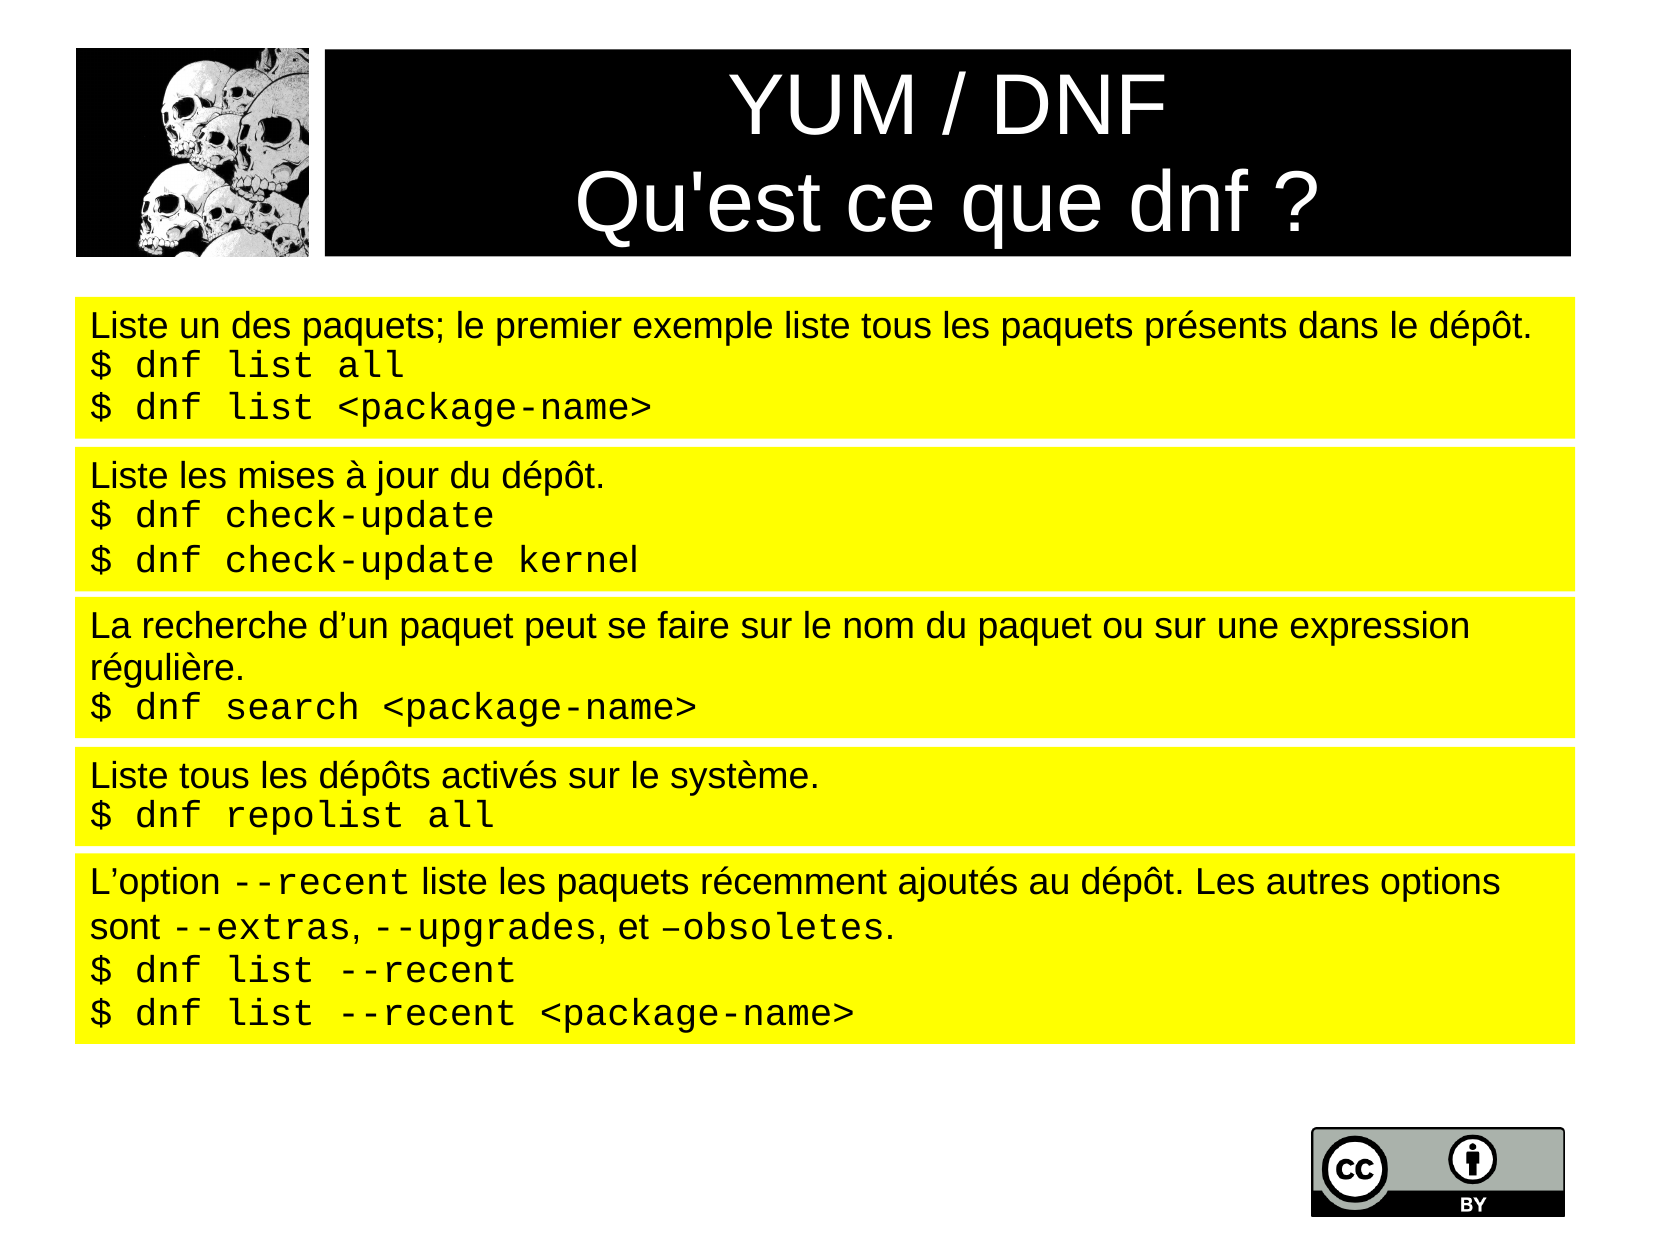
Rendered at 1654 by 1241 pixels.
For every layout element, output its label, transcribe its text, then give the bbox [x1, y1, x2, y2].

picture [76, 48, 309, 257]
title YUM / DNF Qu'est ce que dnf ? [324, 49, 1571, 257]
picture [1311, 1127, 1565, 1217]
text_box Liste les mises à jour du dépôt. $ dnf check-update $ dnf check-update kernel [75, 446, 1576, 592]
text_box Liste tous les dépôts activés sur le système. $ dnf repolist all [75, 746, 1576, 847]
text_box Liste un des paquets; le premier exemple liste tous les paquets présents dans le dépôt. $ dnf list all $ dnf list <package-name> [75, 296, 1576, 439]
text_box La recherche d’un paquet peut se faire sur le nom du paquet ou sur une expression régulière. $ dnf search <package-name> [75, 596, 1576, 739]
text_box L’option --recent liste les paquets récemment ajoutés au dépôt. Les autres options sont --extras, --upgrades, et –obsoletes. $ dnf list --recent $ dnf list --recent <package-name> [75, 853, 1576, 1044]
